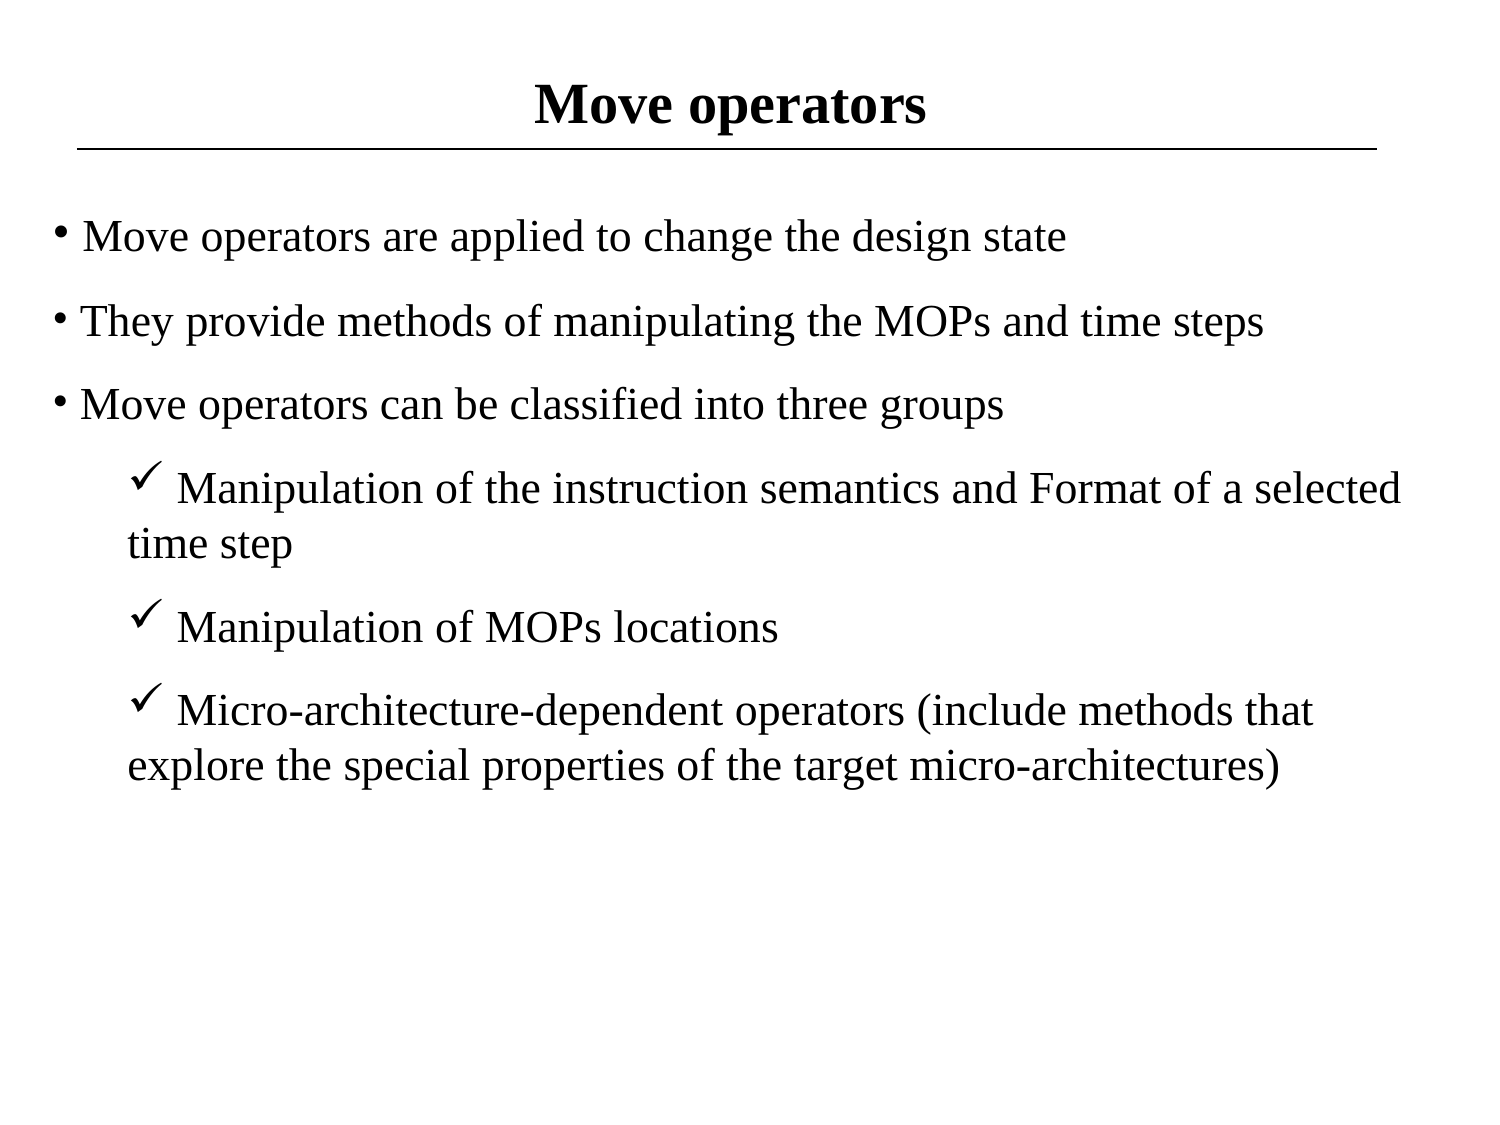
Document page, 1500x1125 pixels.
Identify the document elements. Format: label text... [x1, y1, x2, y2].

text_box Move operators are applied to change the design state They provide methods of manipulating the MOPs and time steps Move operators can be classified into three groups Manipulation of the instruction semantics and Format of a selected time step Manipulation of MOPs locations Micro-architecture-dependent operators (include methods that explore the special properties of the target micro-architectures) [37, 199, 1450, 792]
title Move operators [112, 57, 1350, 143]
